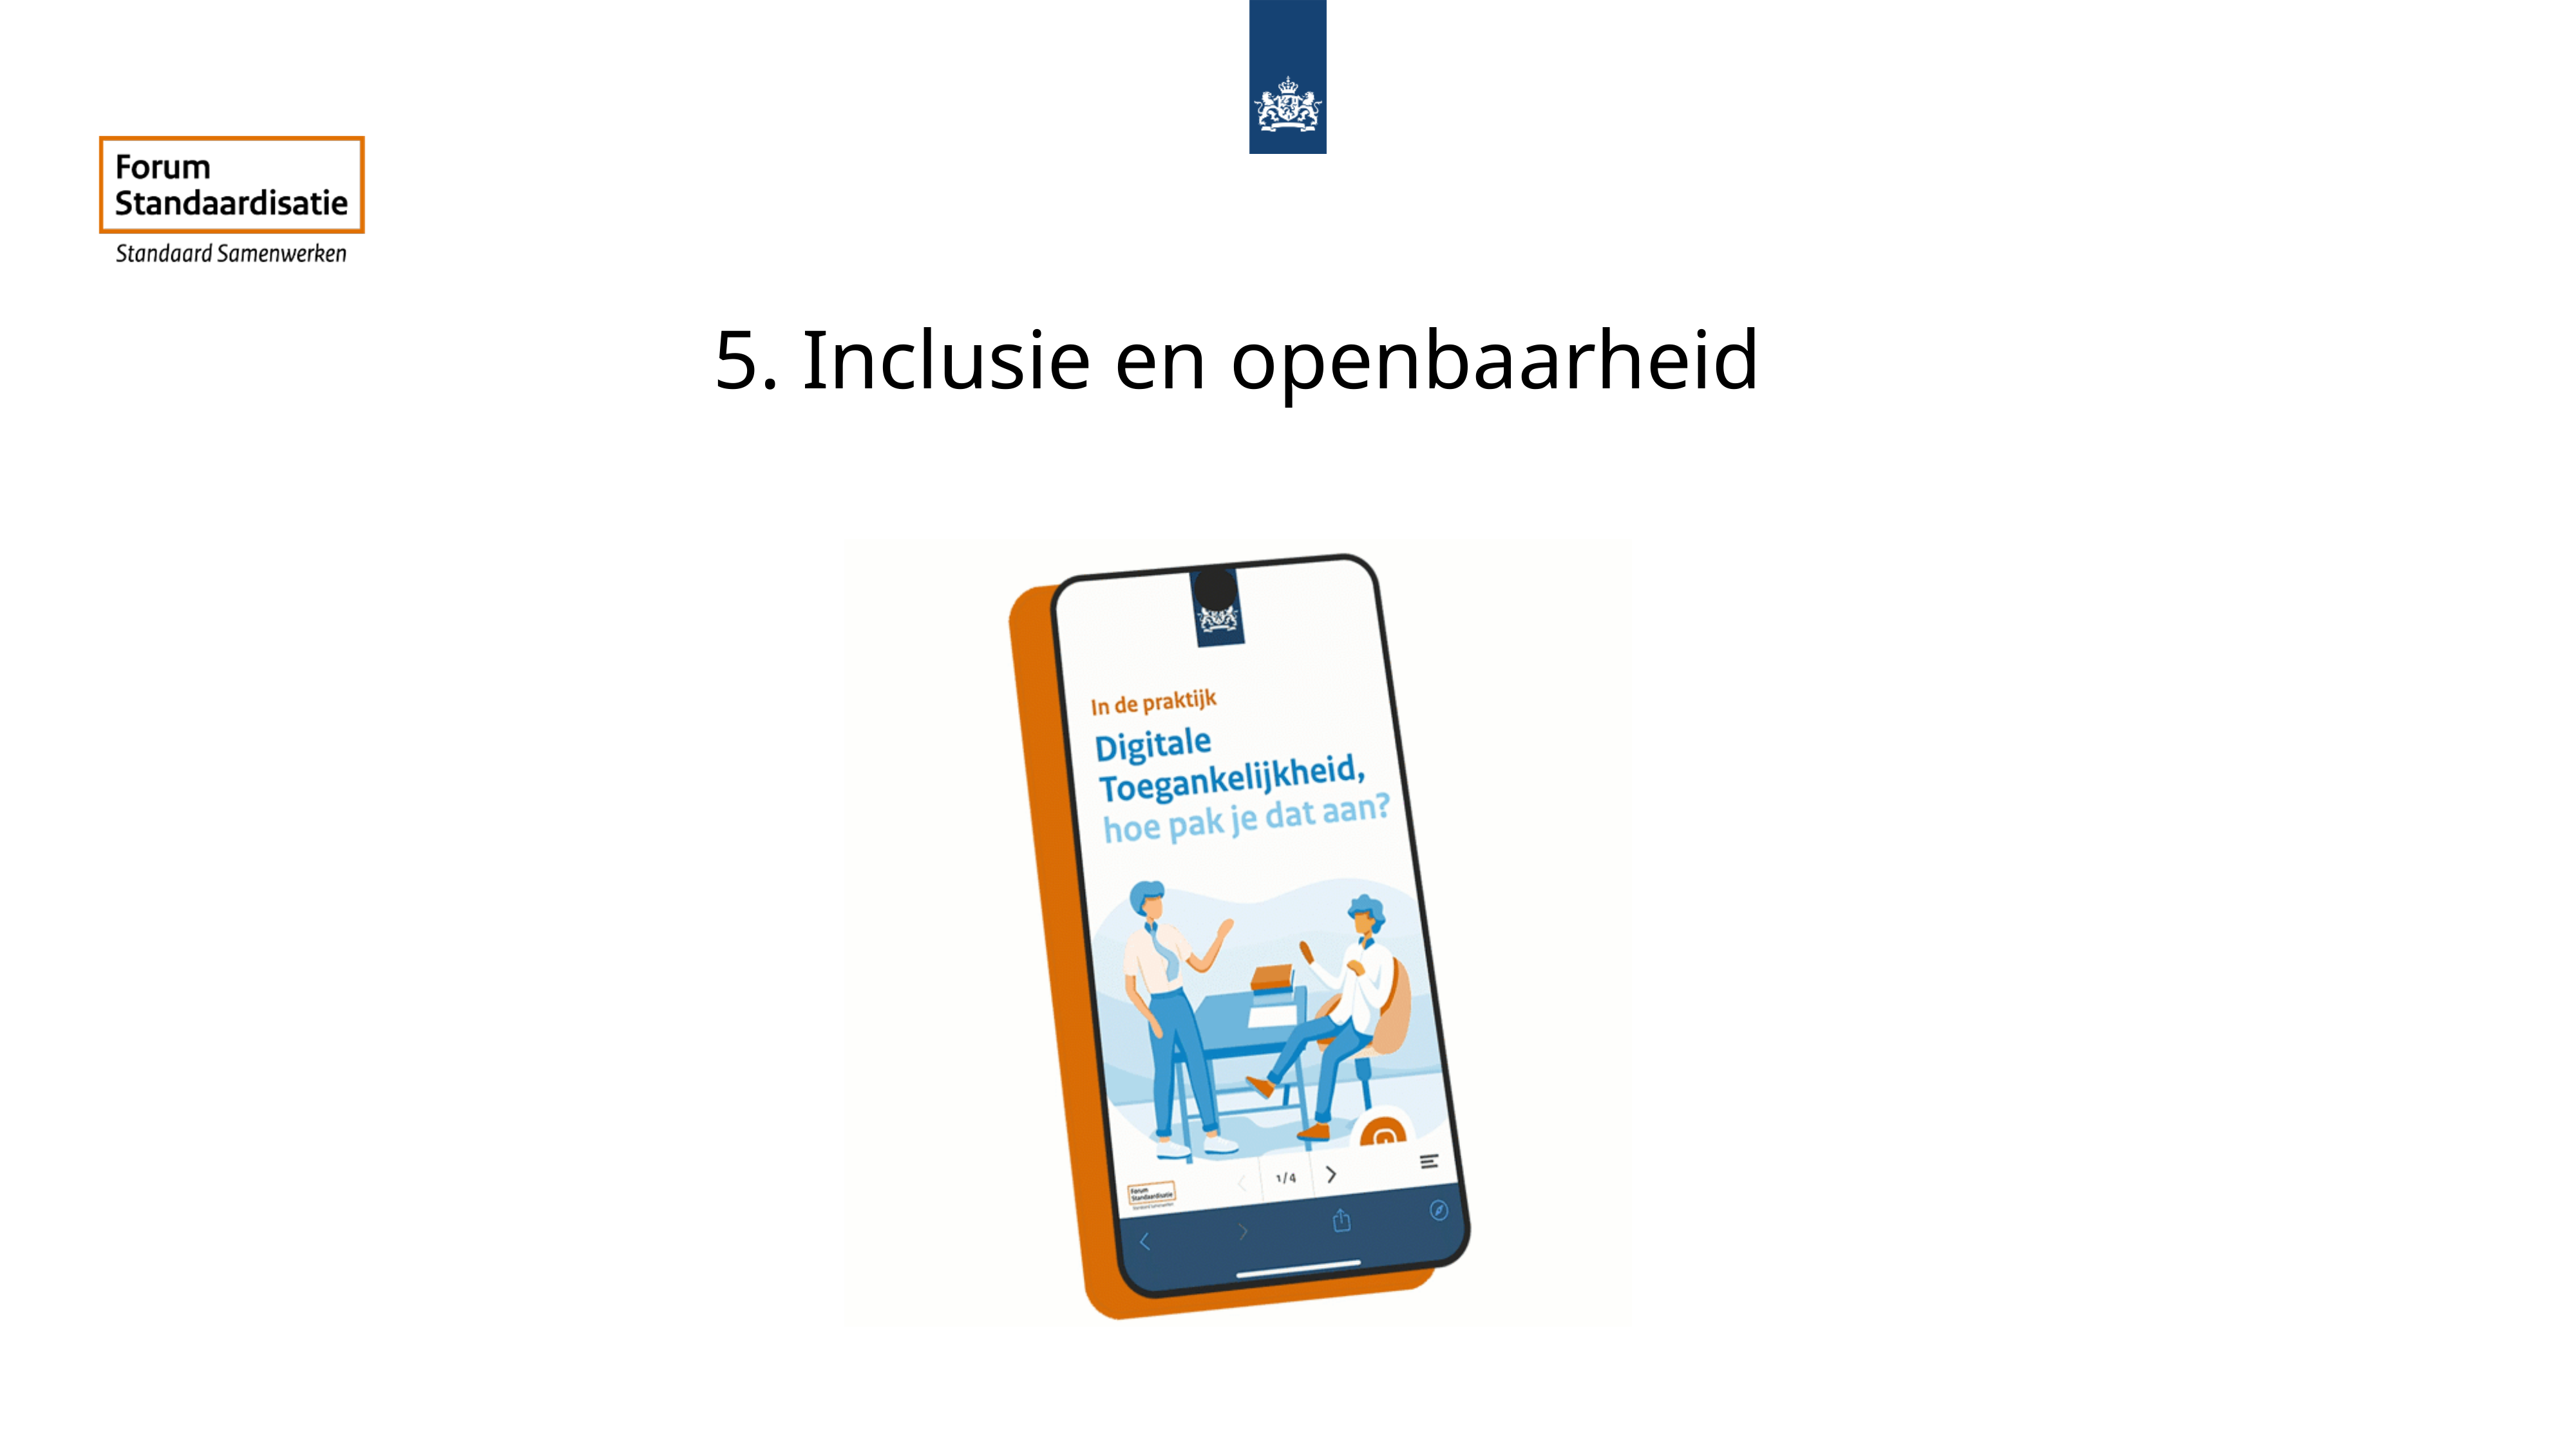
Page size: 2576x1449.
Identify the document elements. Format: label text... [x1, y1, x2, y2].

picture [1249, 0, 1327, 154]
picture [844, 539, 1632, 1327]
title 5. Inclusie en openbaarheid [99, 311, 2377, 399]
picture [99, 136, 365, 262]
